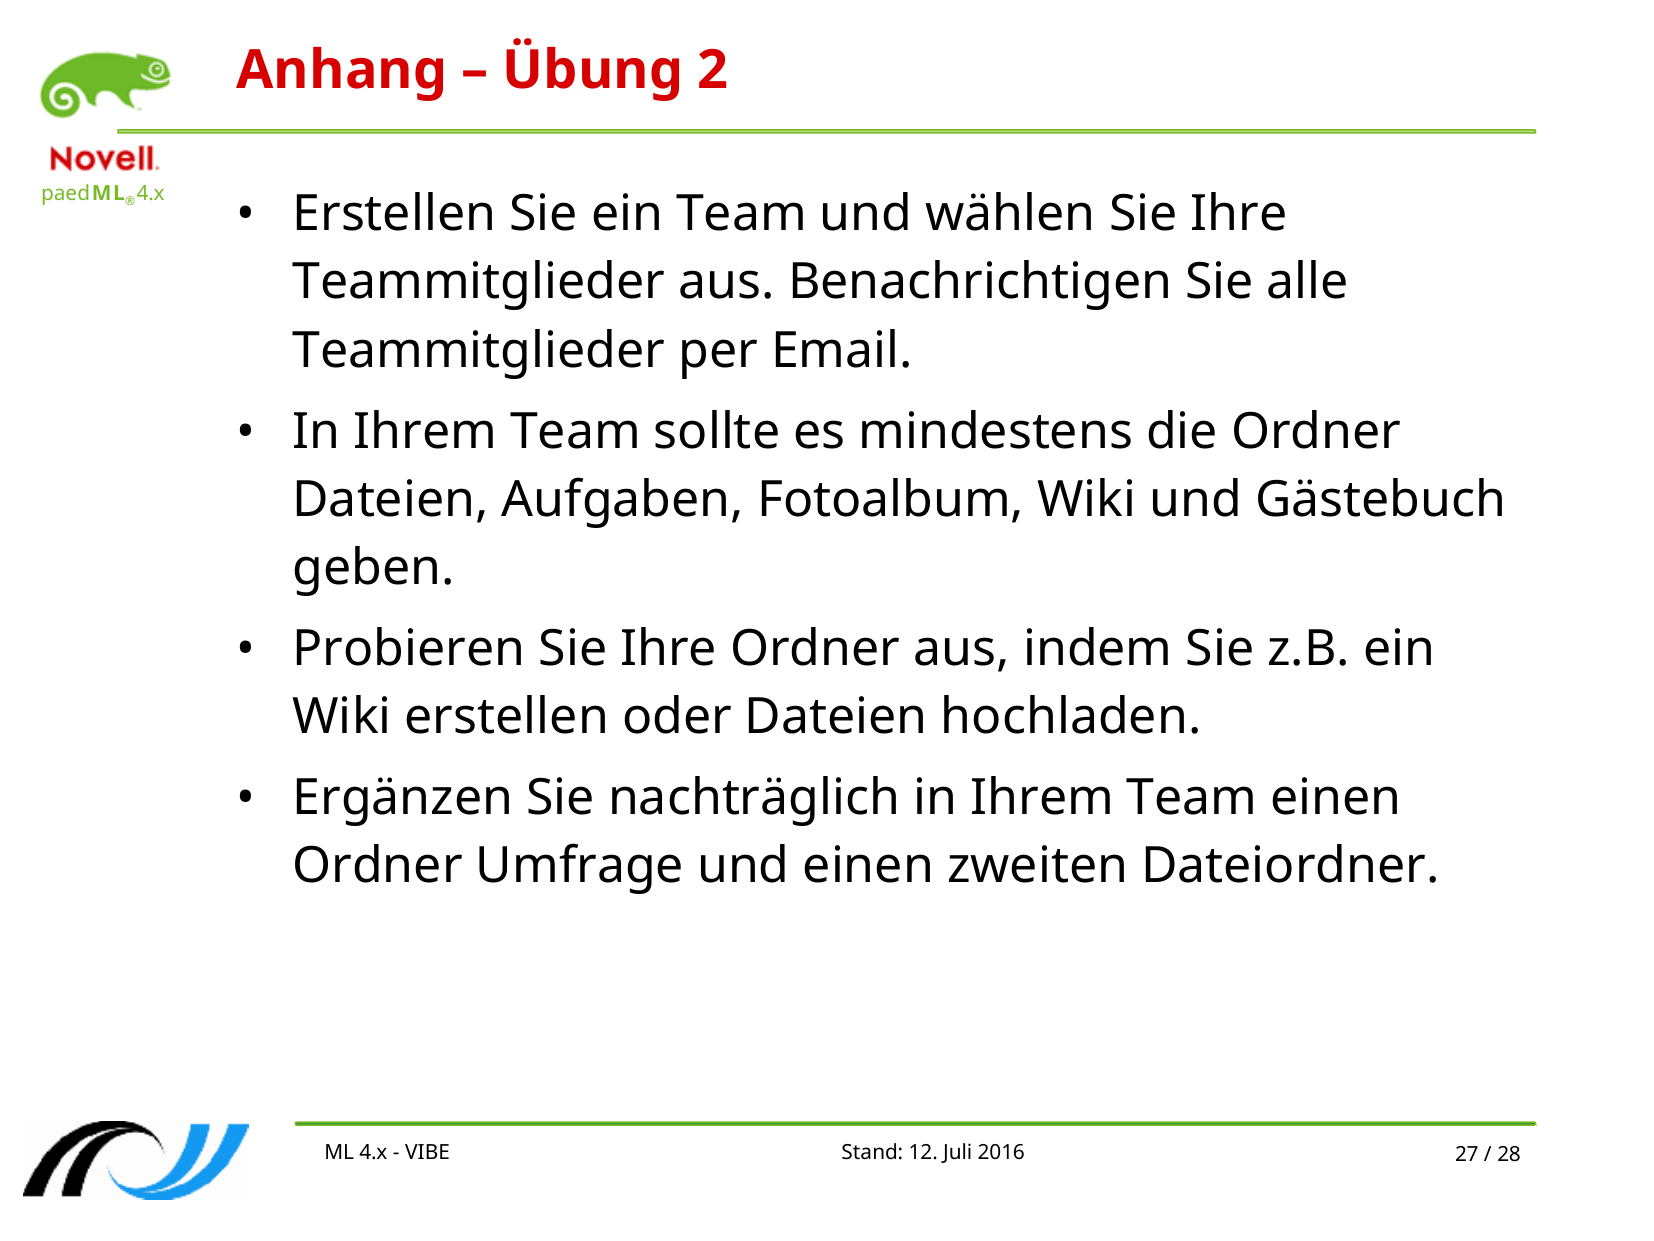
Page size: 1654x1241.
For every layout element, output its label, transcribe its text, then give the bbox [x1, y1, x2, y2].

title Anhang – Übung 2 [236, 17, 1536, 119]
picture [23, 1121, 249, 1200]
picture [26, 35, 184, 193]
list Erstellen Sie ein Team und wählen Sie Ihre Teammitglieder aus. Benachrichtigen Sie alle Teammitglieder per Email. In Ihrem Team sollte es mindestens die Ordner Dateien, Aufgaben, Fotoalbum, Wiki und Gästebuch geben. Probieren Sie Ihre Ordner aus, indem Sie z.B. ein Wiki erstellen oder Dateien hochladen. Ergänzen Sie nachträglich in Ihrem Team einen Ordner Umfrage und einen zweiten Dateiordner. [236, 177, 1536, 897]
